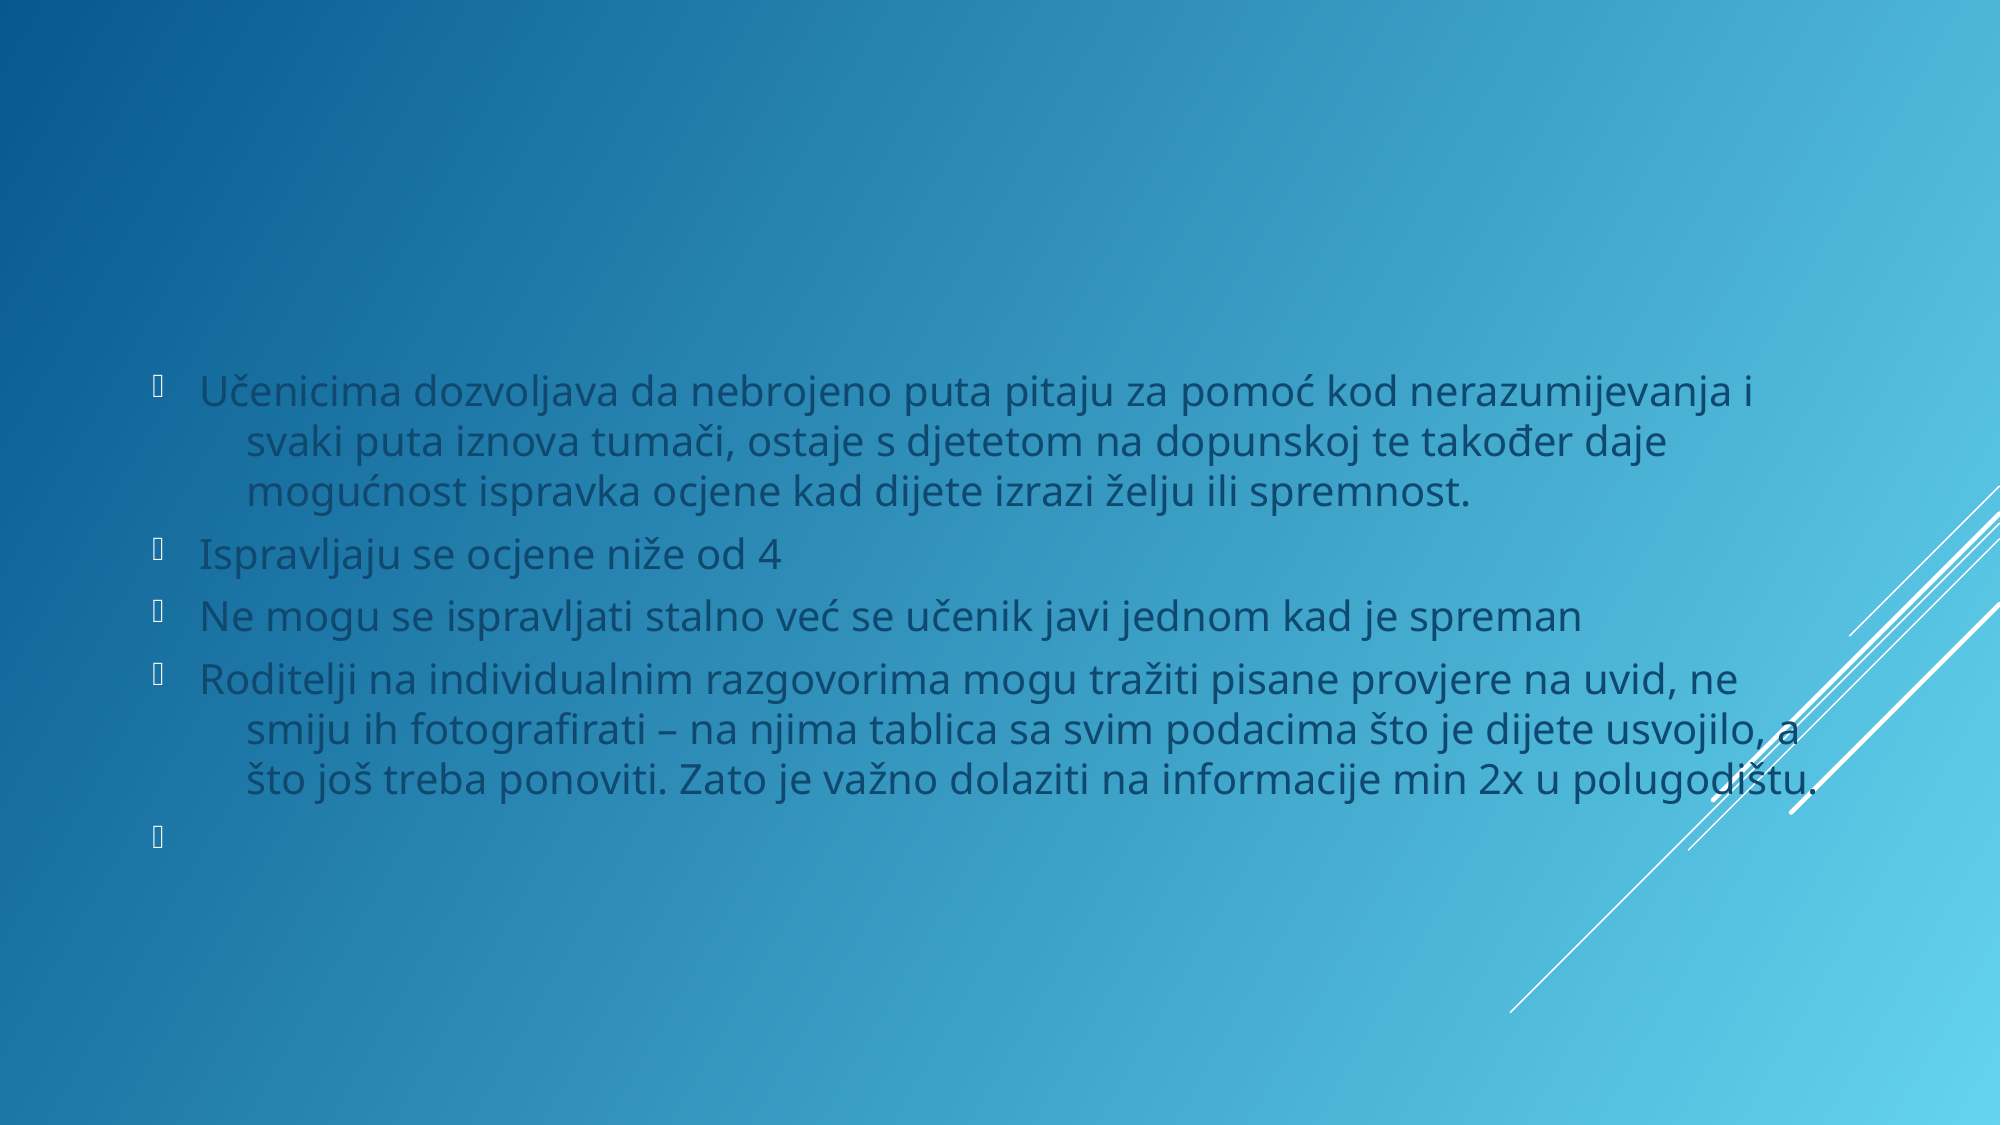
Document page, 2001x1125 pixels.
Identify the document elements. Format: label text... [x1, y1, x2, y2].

list Učenicima dozvoljava da nebrojeno puta pitaju za pomoć kod nerazumijevanja i svaki puta iznova tumači, ostaje s djetetom na dopunskoj te također daje mogućnost ispravka ocjene kad dijete izrazi želju ili spremnost. Ispravljaju se ocjene niže od 4 Ne mogu se ispravljati stalno već se učenik javi jednom kad je spreman Roditelji na individualnim razgovorima mogu tražiti pisane provjere na uvid, ne smiju ih fotografirati – na njima tablica sa svim podacima što je dijete usvojilo, a što još treba ponoviti. Zato je važno dolaziti na informacije min 2x u polugodištu. [137, 216, 1863, 1014]
